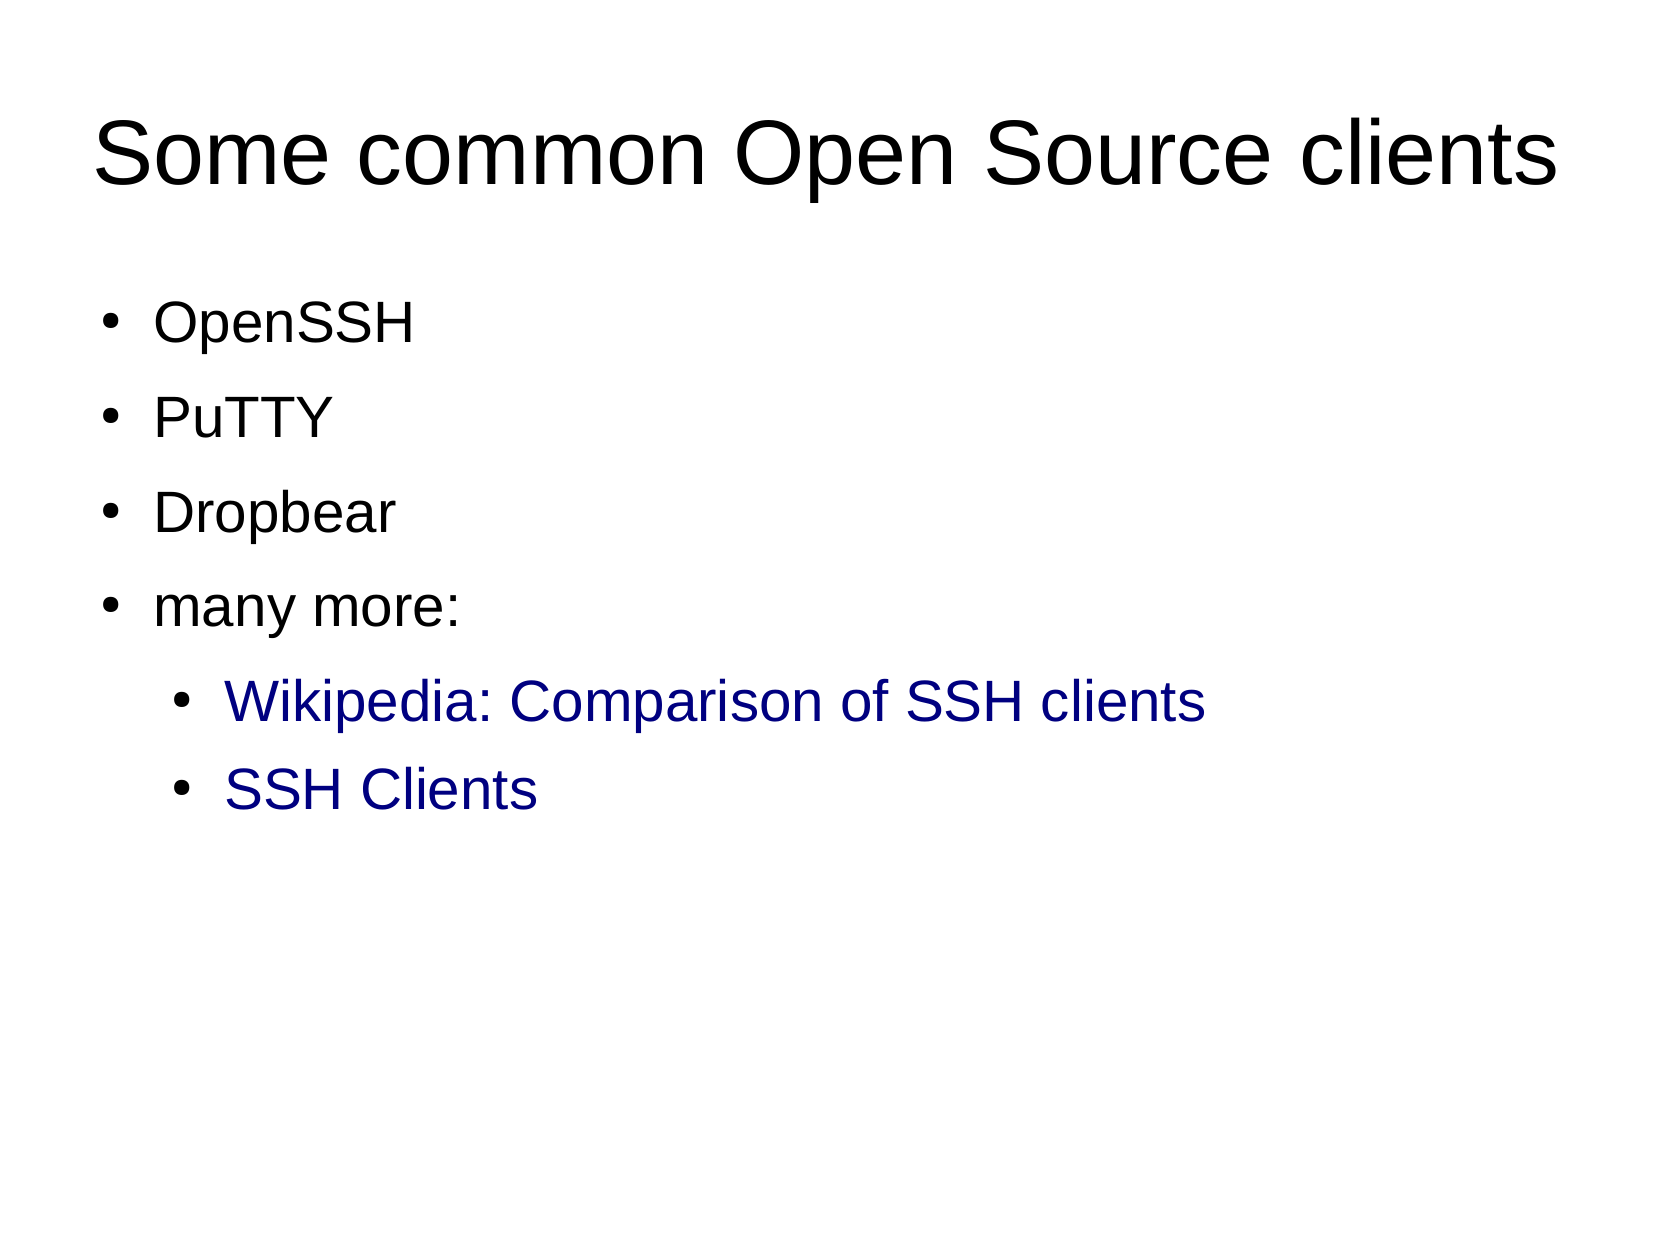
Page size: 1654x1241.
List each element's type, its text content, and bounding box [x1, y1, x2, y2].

title Some common Open Source clients [82, 49, 1571, 257]
list OpenSSH PuTTY Dropbear many more: Wikipedia: Comparison of SSH clients SSH Clients [82, 290, 1571, 1109]
